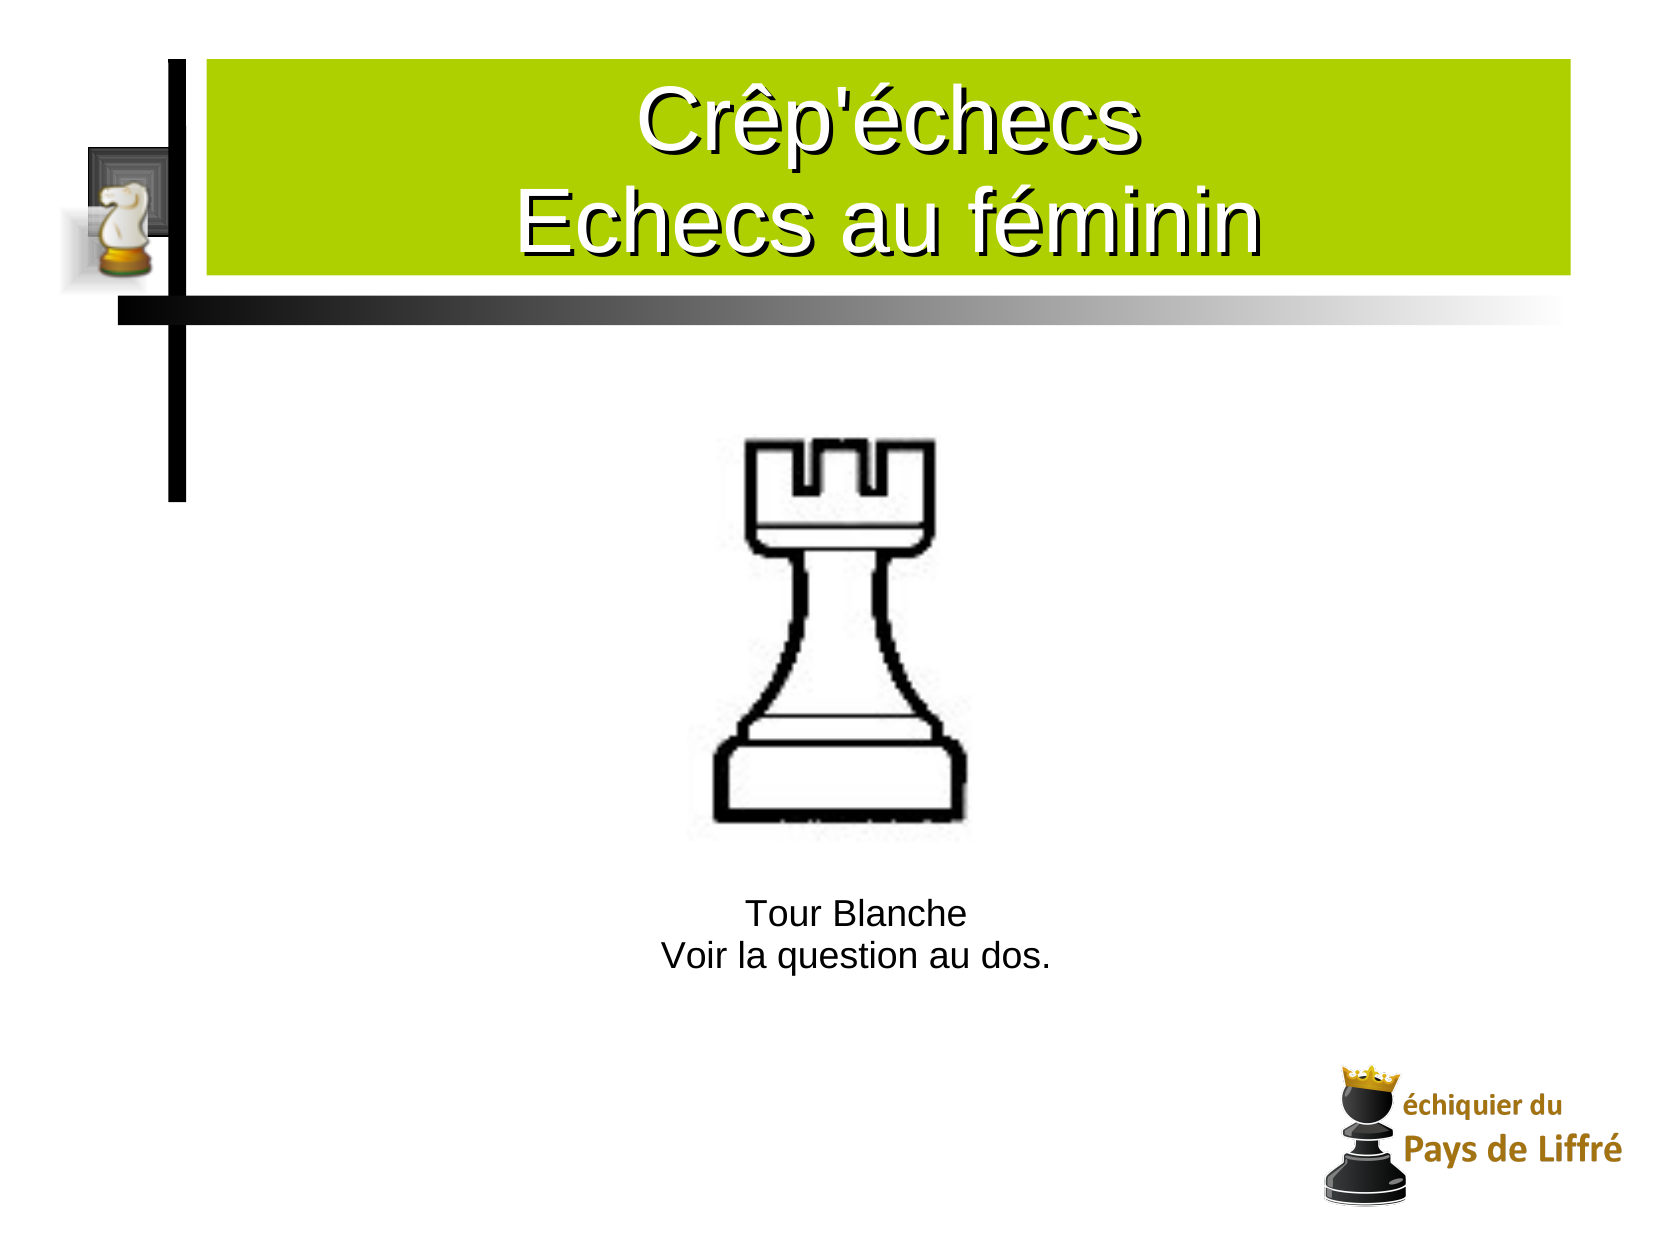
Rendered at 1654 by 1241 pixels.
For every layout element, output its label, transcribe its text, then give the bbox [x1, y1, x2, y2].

picture [72, 177, 168, 282]
title Crêp'échecs Echecs au féminin [206, 59, 1571, 276]
picture [1323, 1060, 1624, 1211]
picture [687, 407, 1004, 857]
text_box Tour Blanche Voir la question au dos. [324, 885, 1388, 985]
